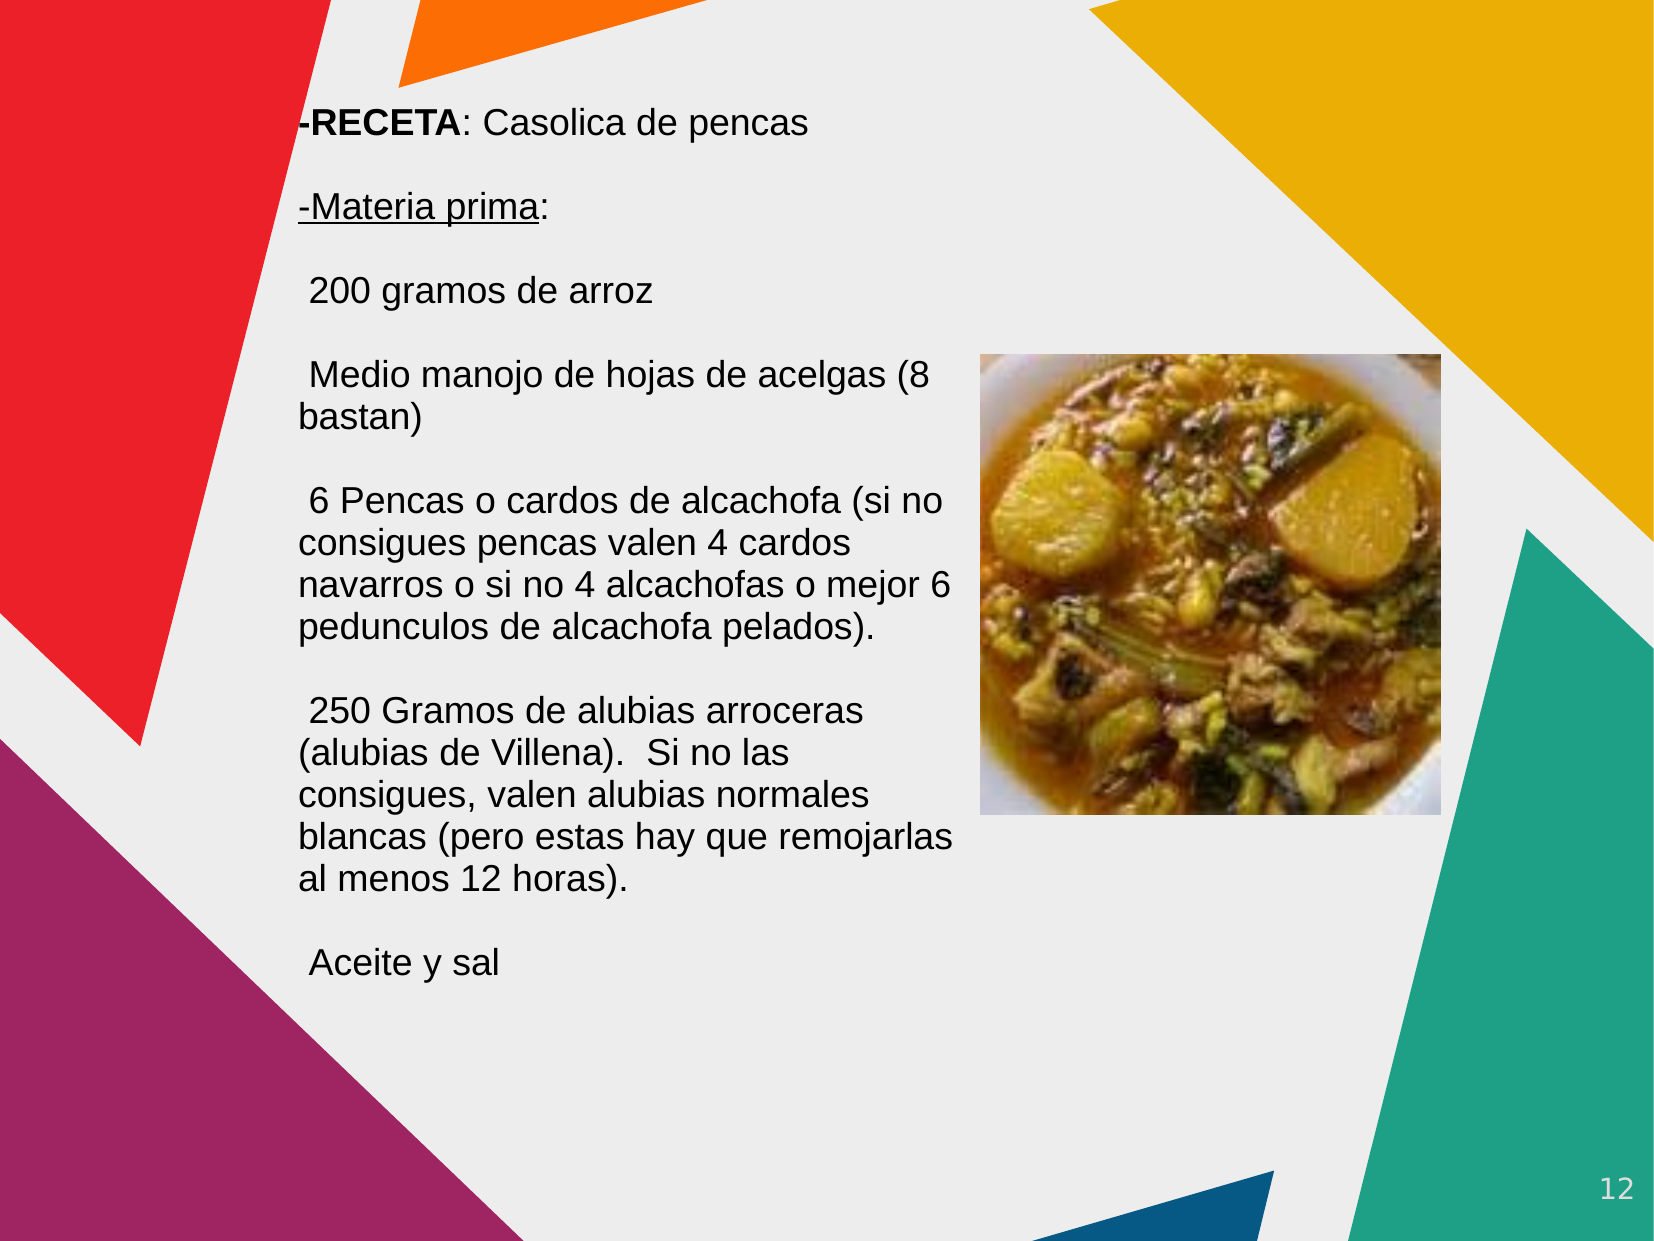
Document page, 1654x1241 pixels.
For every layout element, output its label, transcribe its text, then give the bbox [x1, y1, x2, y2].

text_box -RECETA: Casolica de pencas -Materia prima: 200 gramos de arroz Medio manojo de hojas de acelgas (8 bastan) 6 Pencas o cardos de alcachofa (si no consigues pencas valen 4 cardos navarros o si no 4 alcachofas o mejor 6 pedunculos de alcachofa pelados). 250 Gramos de alubias arroceras (alubias de Villena). Si no las consigues, valen alubias normales blancas (pero estas hay que remojarlas al menos 12 horas). Aceite y sal [283, 94, 981, 1067]
picture [980, 354, 1441, 815]
